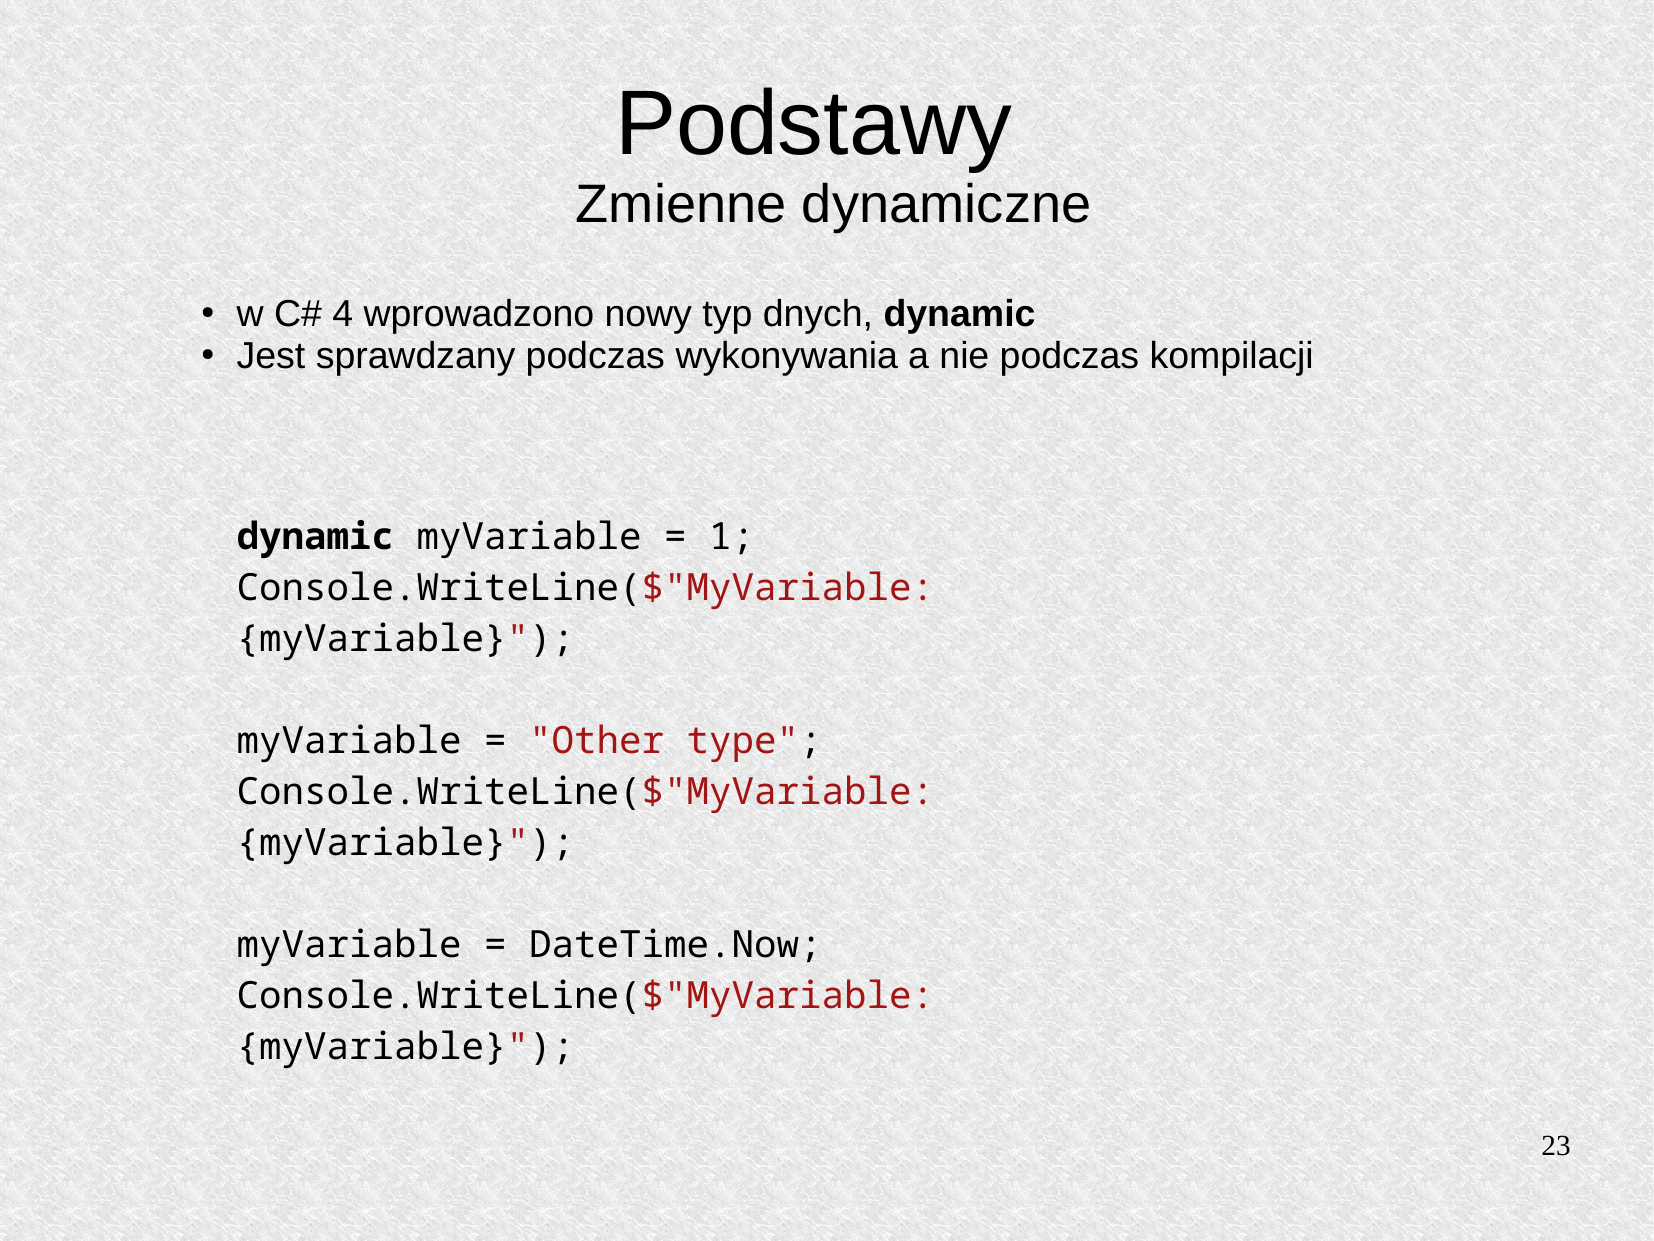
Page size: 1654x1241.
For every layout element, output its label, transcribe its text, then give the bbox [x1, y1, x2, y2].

text_box w C# 4 wprowadzono nowy typ dnych, dynamic Jest sprawdzany podczas wykonywania a nie podczas kompilacji [150, 285, 1329, 384]
picture [0, 0, 1654, 1241]
text_box dynamic myVariable = 1; Console.WriteLine($"MyVariable: {myVariable}"); myVariable = "Other type"; Console.WriteLine($"MyVariable: {myVariable}"); myVariable = DateTime.Now; Console.WriteLine($"MyVariable: {myVariable}"); [221, 501, 1300, 817]
title Podstawy Zmienne dynamiczne [82, 49, 1571, 257]
